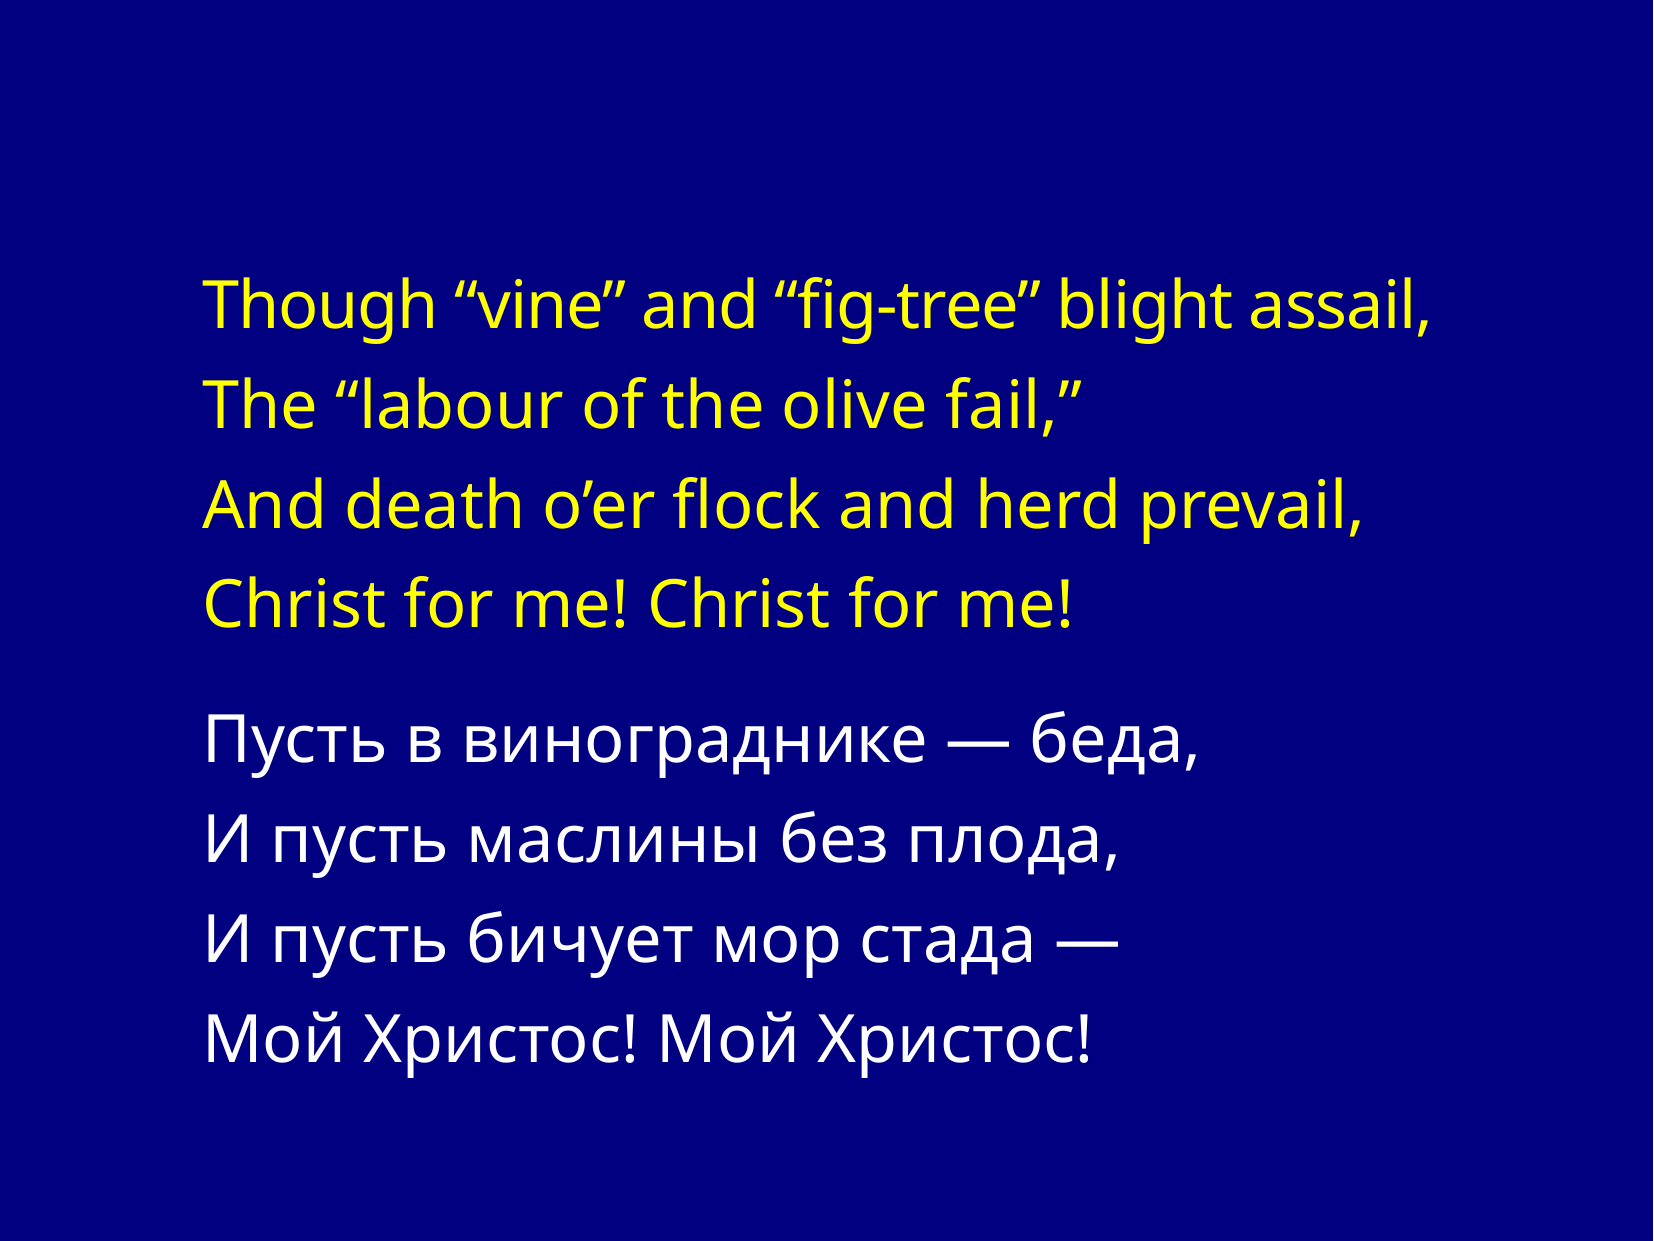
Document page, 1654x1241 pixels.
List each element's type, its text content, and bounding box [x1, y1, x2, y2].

text_box Though “vine” and “fig-tree” blight assail, The “labour of the olive fail,” And death o’er flock and herd prevail, Christ for me! Christ for me! [75, 150, 1653, 638]
text_box Пусть в винограднике — беда, И пусть маслины без плода, И пусть бичует мор стада — Мой Христос! Мой Христос! [75, 675, 1576, 1163]
